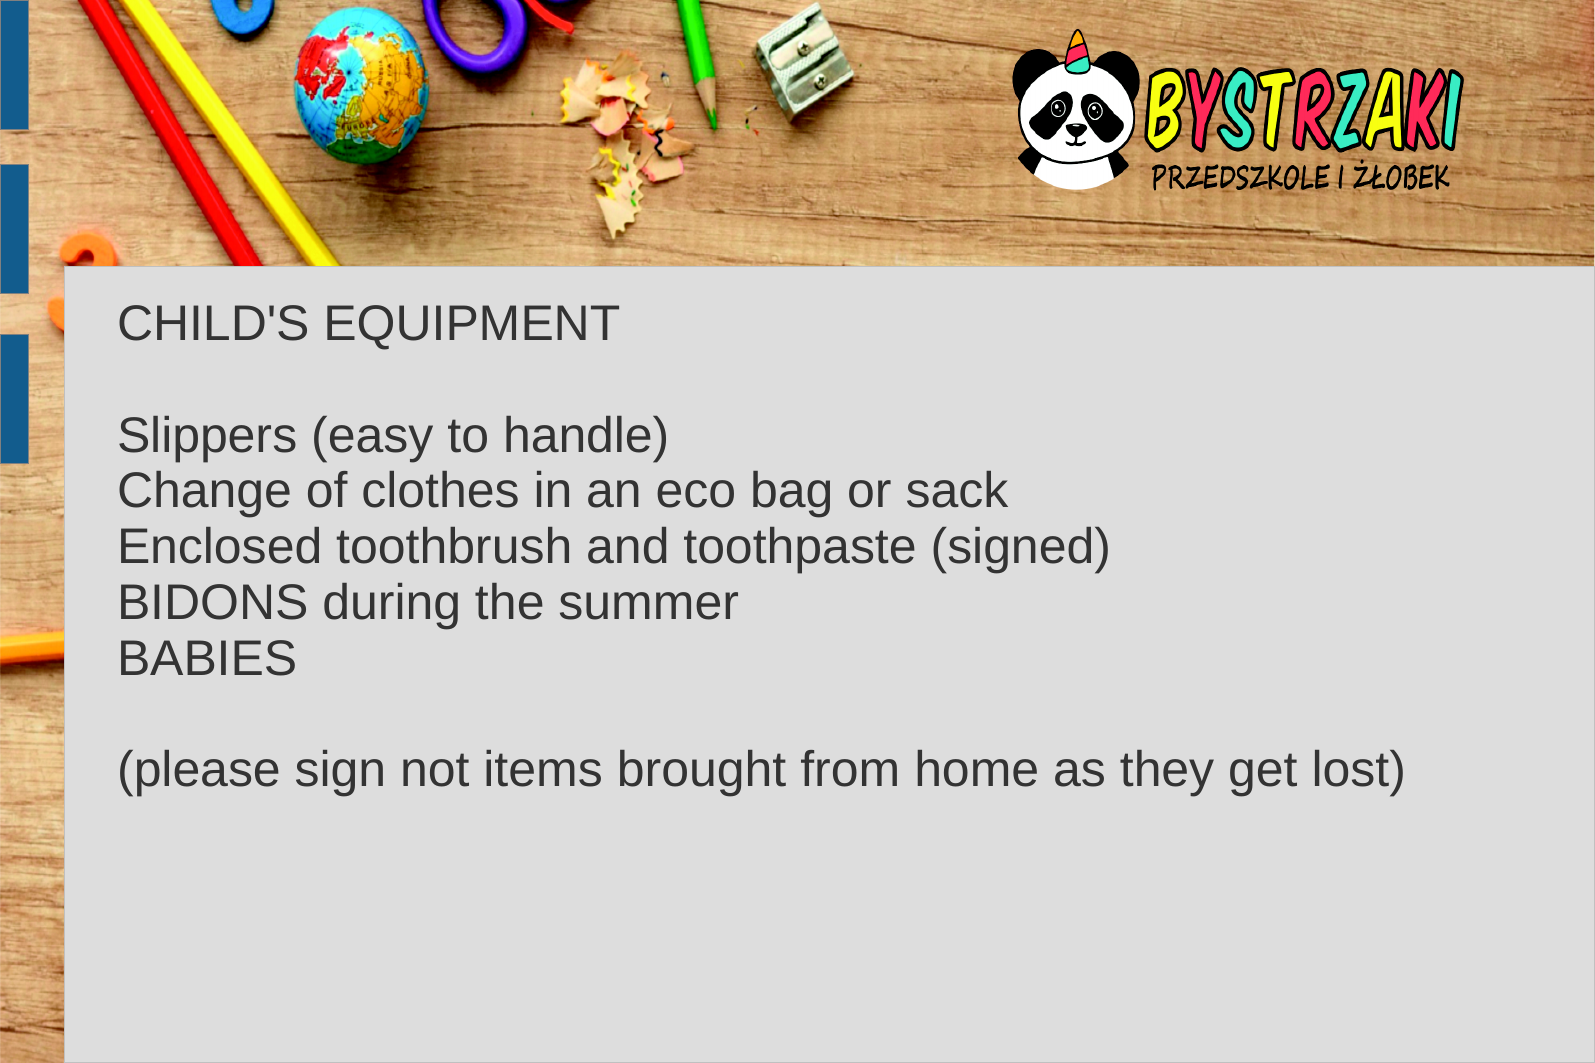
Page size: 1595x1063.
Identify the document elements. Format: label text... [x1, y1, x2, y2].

list CHILD'S EQUIPMENT Slippers (easy to handle) Change of clothes in an eco bag or sack Enclosed toothbrush and toothpaste (signed) BIDONS during the summer BABIES (please sign not items brought from home as they get lost) [117, 295, 1479, 1063]
picture [0, 0, 1595, 1063]
